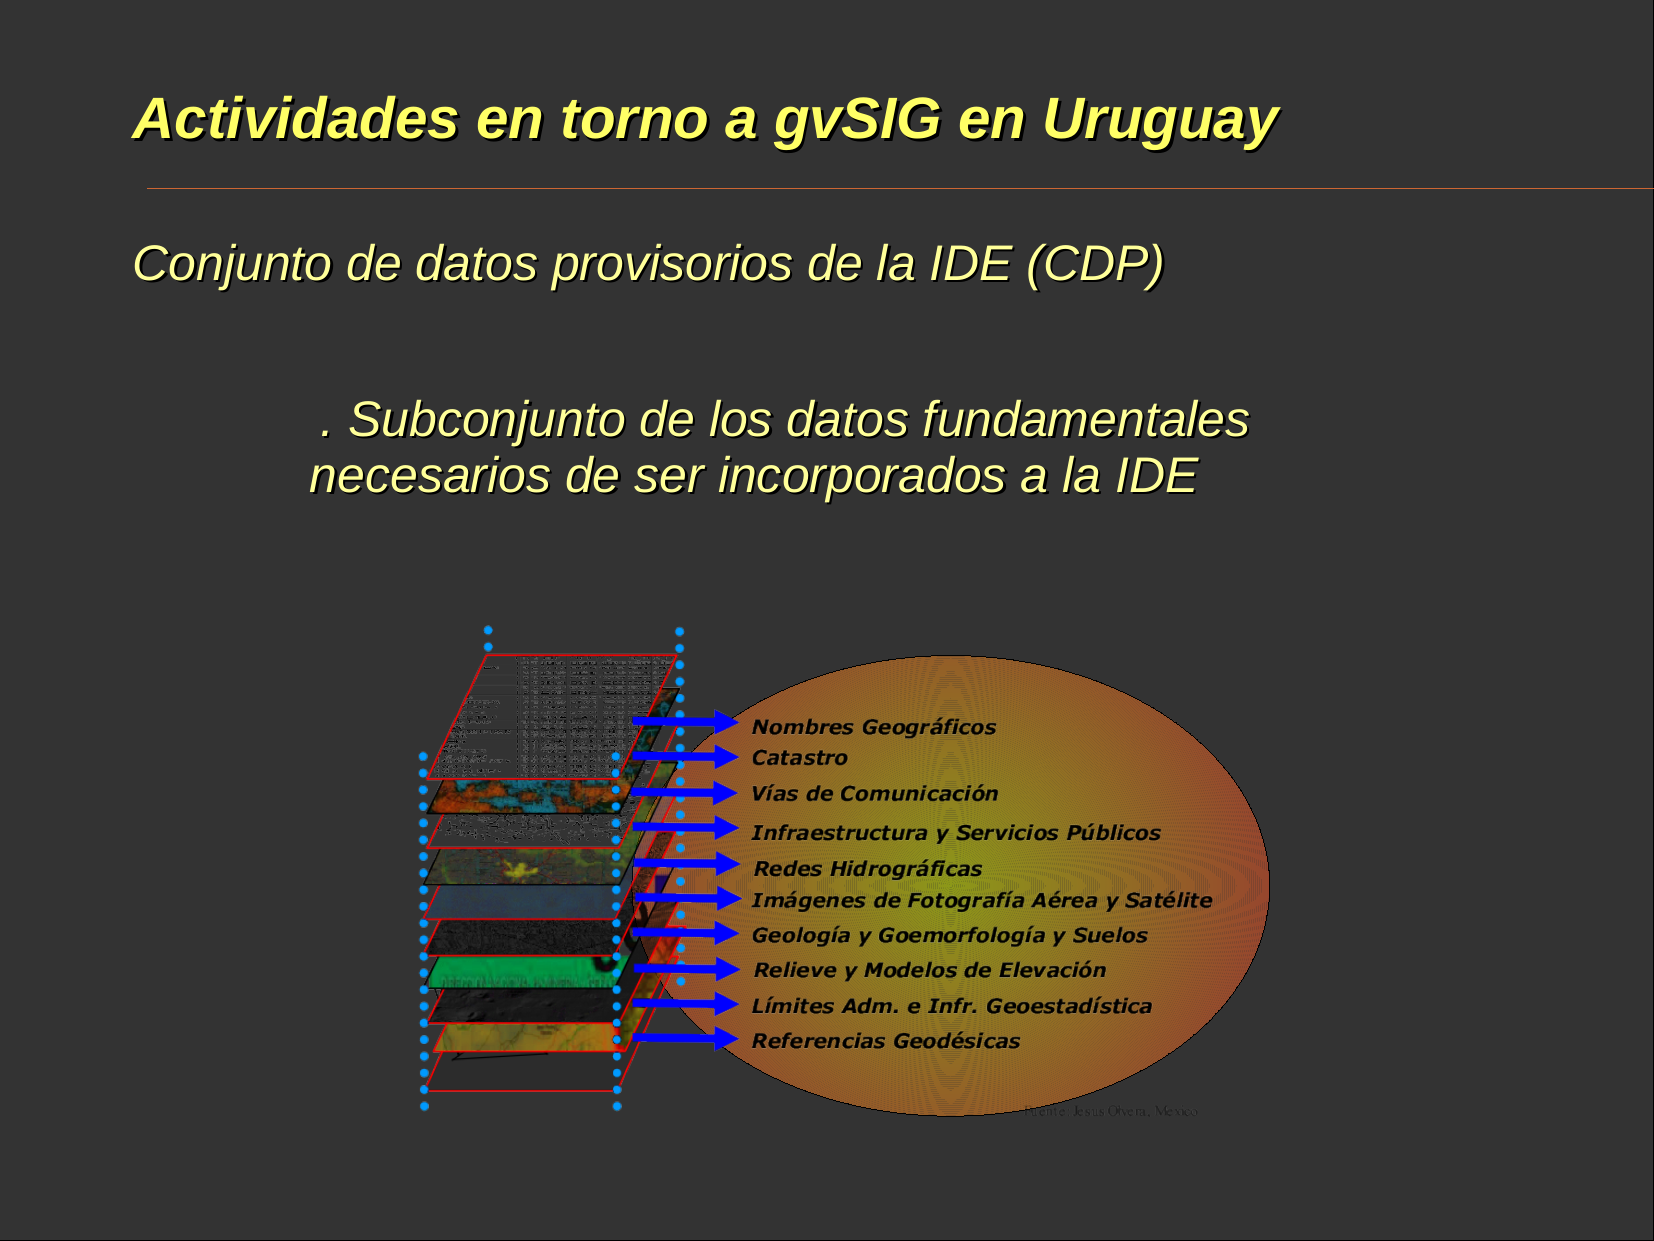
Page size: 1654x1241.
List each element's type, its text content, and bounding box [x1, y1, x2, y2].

text_box [0, 0, 1654, 1241]
text_box Actividades en torno a gvSIG en Uruguay [118, 78, 1536, 169]
text_box Conjunto de datos provisorios de la IDE (CDP) [118, 228, 1477, 299]
picture [383, 620, 1222, 1117]
text_box . Subconjunto de los datos fundamentales necesarios de ser incorporados a la IDE [295, 383, 1418, 511]
